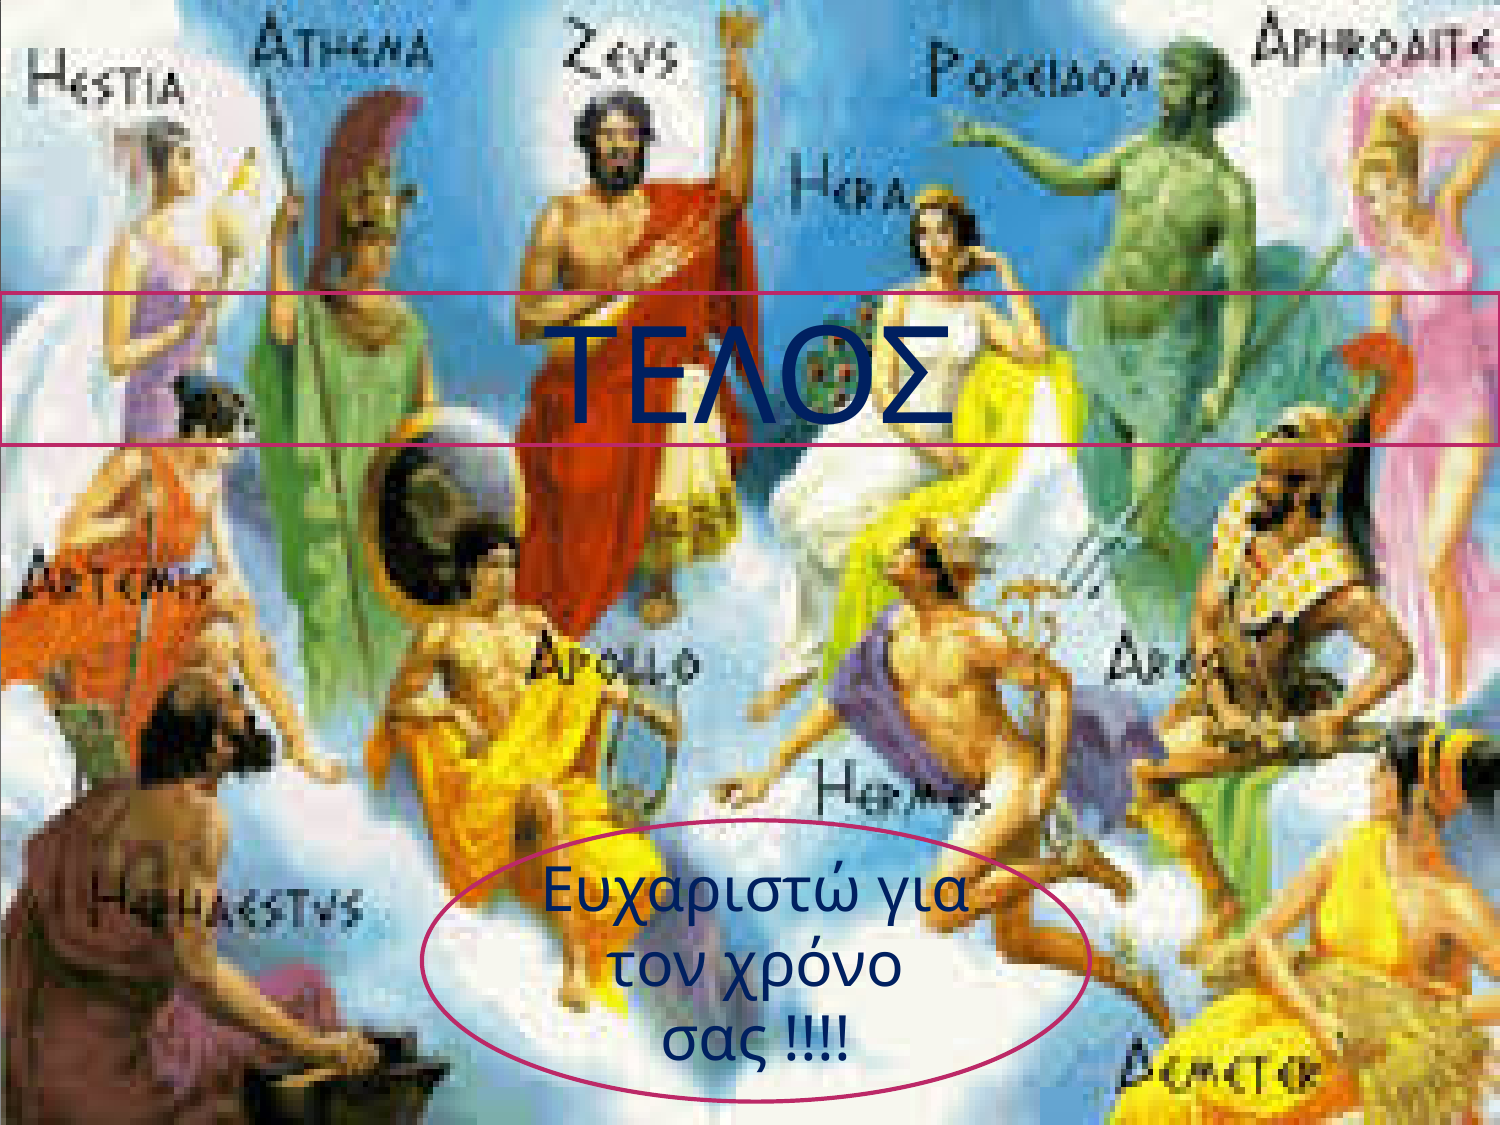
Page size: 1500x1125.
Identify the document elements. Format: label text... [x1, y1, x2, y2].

picture [1, 0, 1500, 292]
picture [1, 446, 1500, 1125]
text_box ΤΕΛΟΣ [0, 292, 1500, 446]
text_box Ευχαριστώ για τον χρόνο σας !!!! [421, 820, 1090, 1102]
